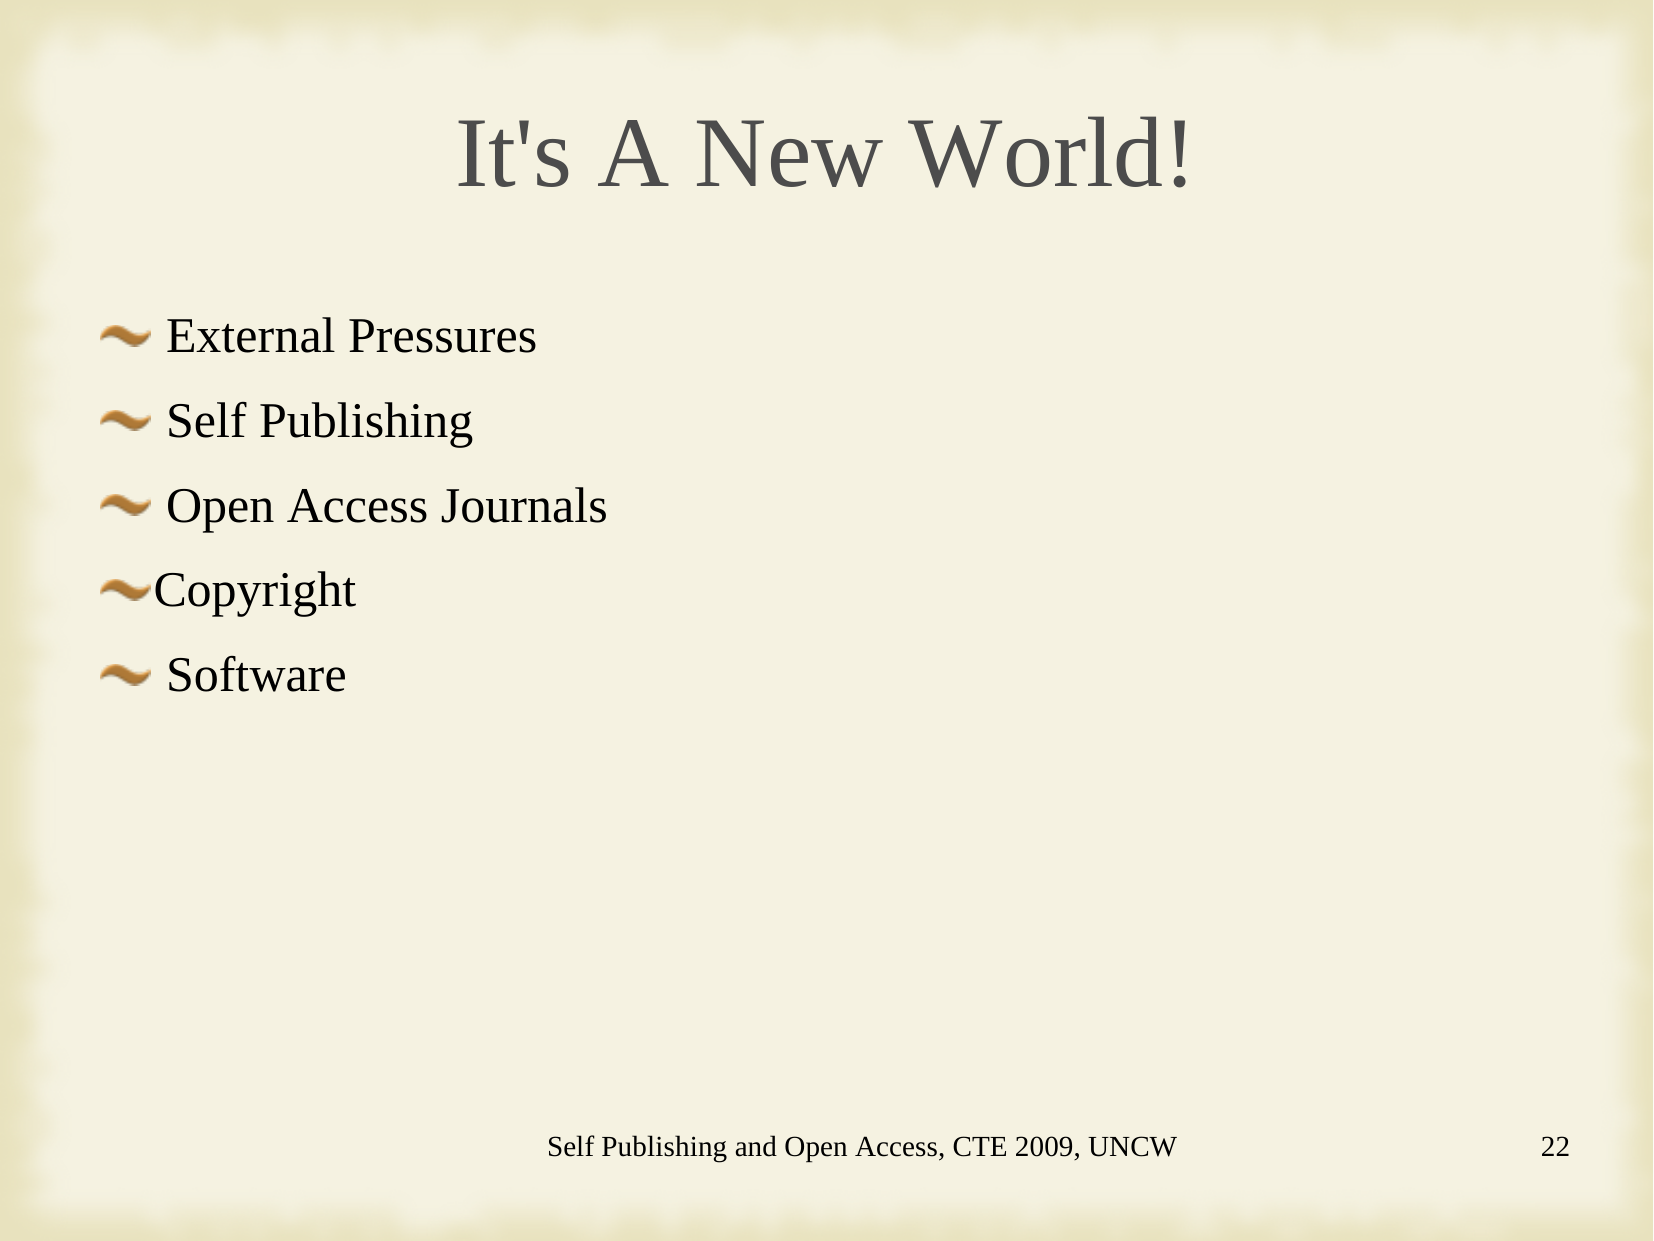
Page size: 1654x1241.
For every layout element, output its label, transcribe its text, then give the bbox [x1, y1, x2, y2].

list External Pressures Self Publishing Open Access Journals Copyright Software [82, 308, 1571, 780]
title It's A New World! [82, 49, 1571, 257]
picture [0, 0, 1654, 1241]
